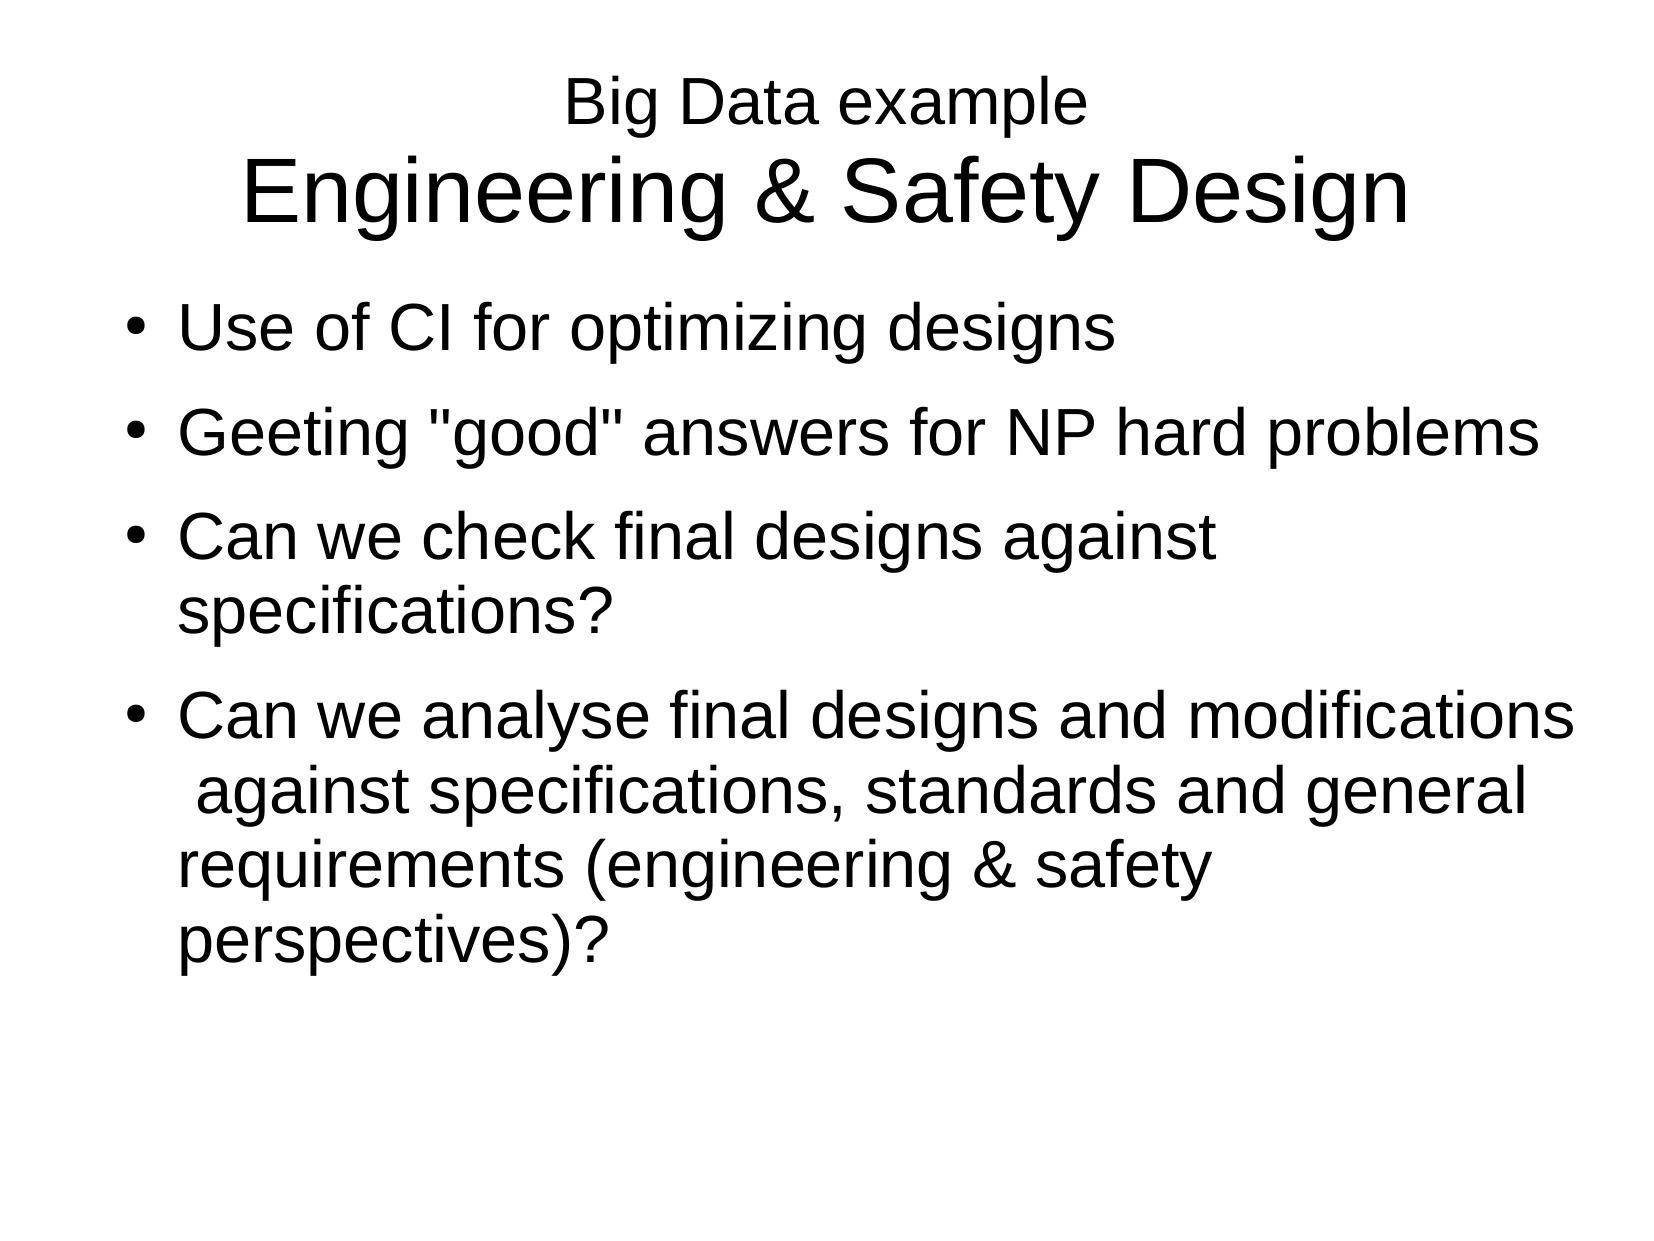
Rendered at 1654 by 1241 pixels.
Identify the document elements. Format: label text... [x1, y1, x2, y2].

list Use of CI for optimizing designs Geeting "good" answers for NP hard problems Can we check final designs against specifications? Can we analyse final designs and modifications against specifications, standards and general requirements (engineering & safety perspectives)? [106, 290, 1595, 1010]
title Big Data example Engineering & Safety Design [82, 49, 1571, 257]
